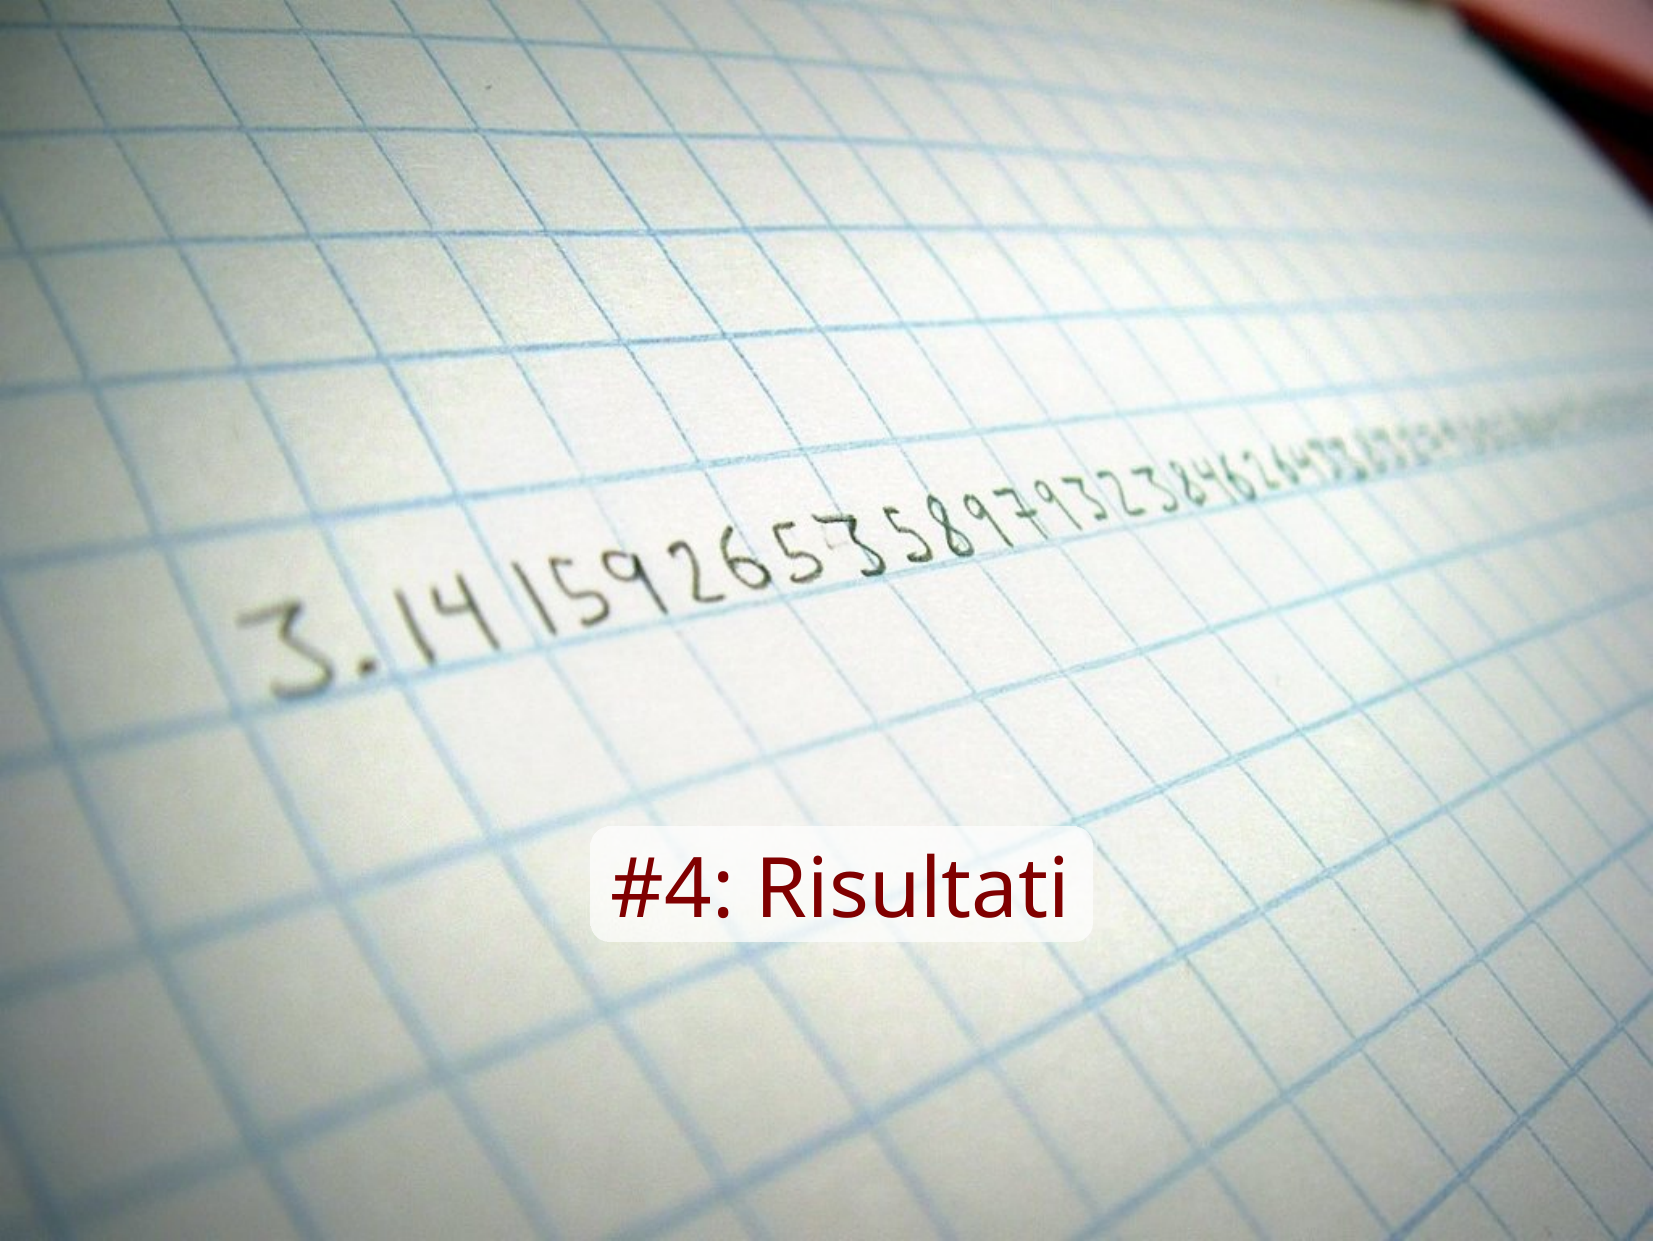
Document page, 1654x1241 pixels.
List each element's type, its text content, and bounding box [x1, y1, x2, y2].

picture [0, 0, 1653, 1241]
text_box #4: Risultati [590, 826, 1093, 942]
